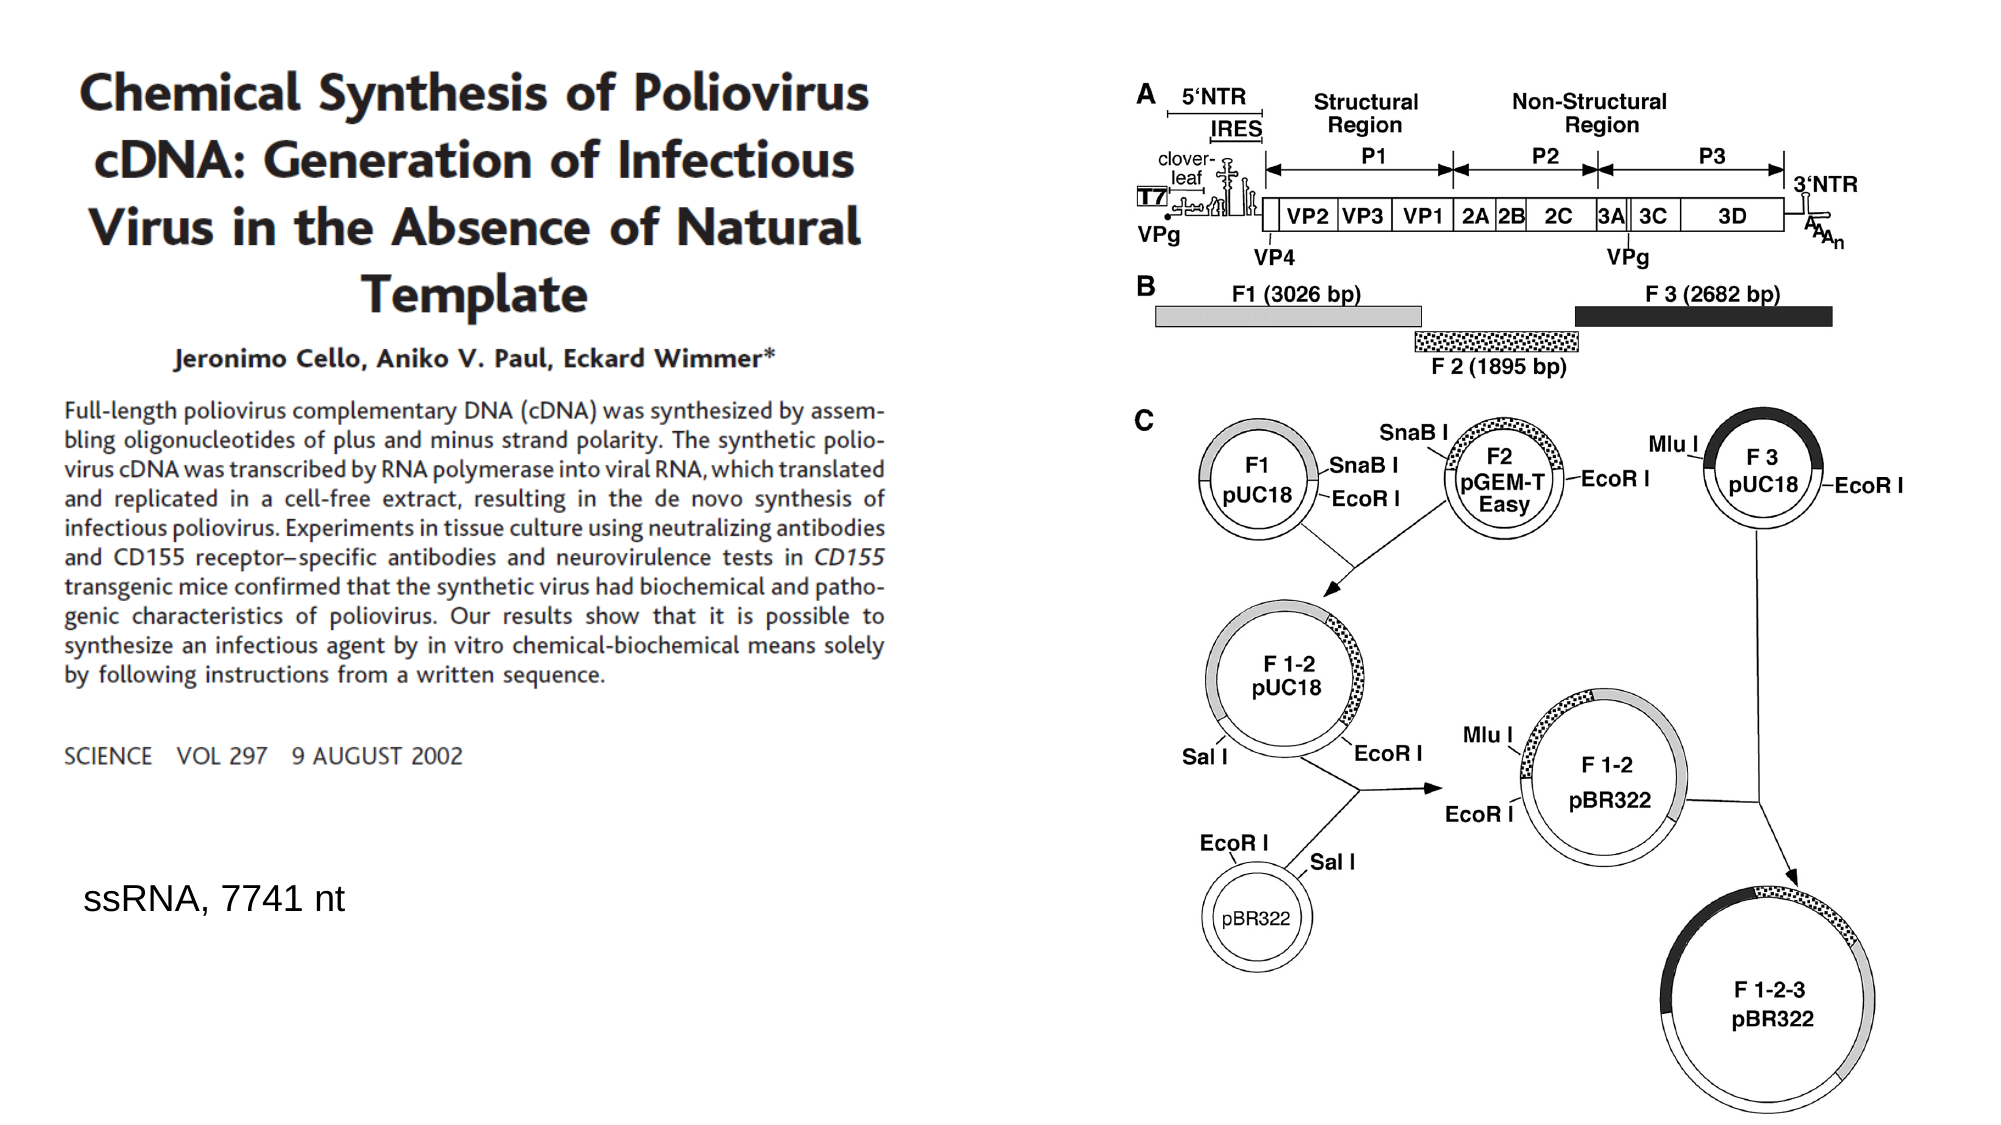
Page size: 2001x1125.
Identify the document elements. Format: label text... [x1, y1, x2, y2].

text_box ssRNA, 7741 nt [68, 866, 361, 927]
picture [1128, 81, 1905, 1118]
picture [51, 726, 471, 781]
picture [51, 35, 899, 705]
